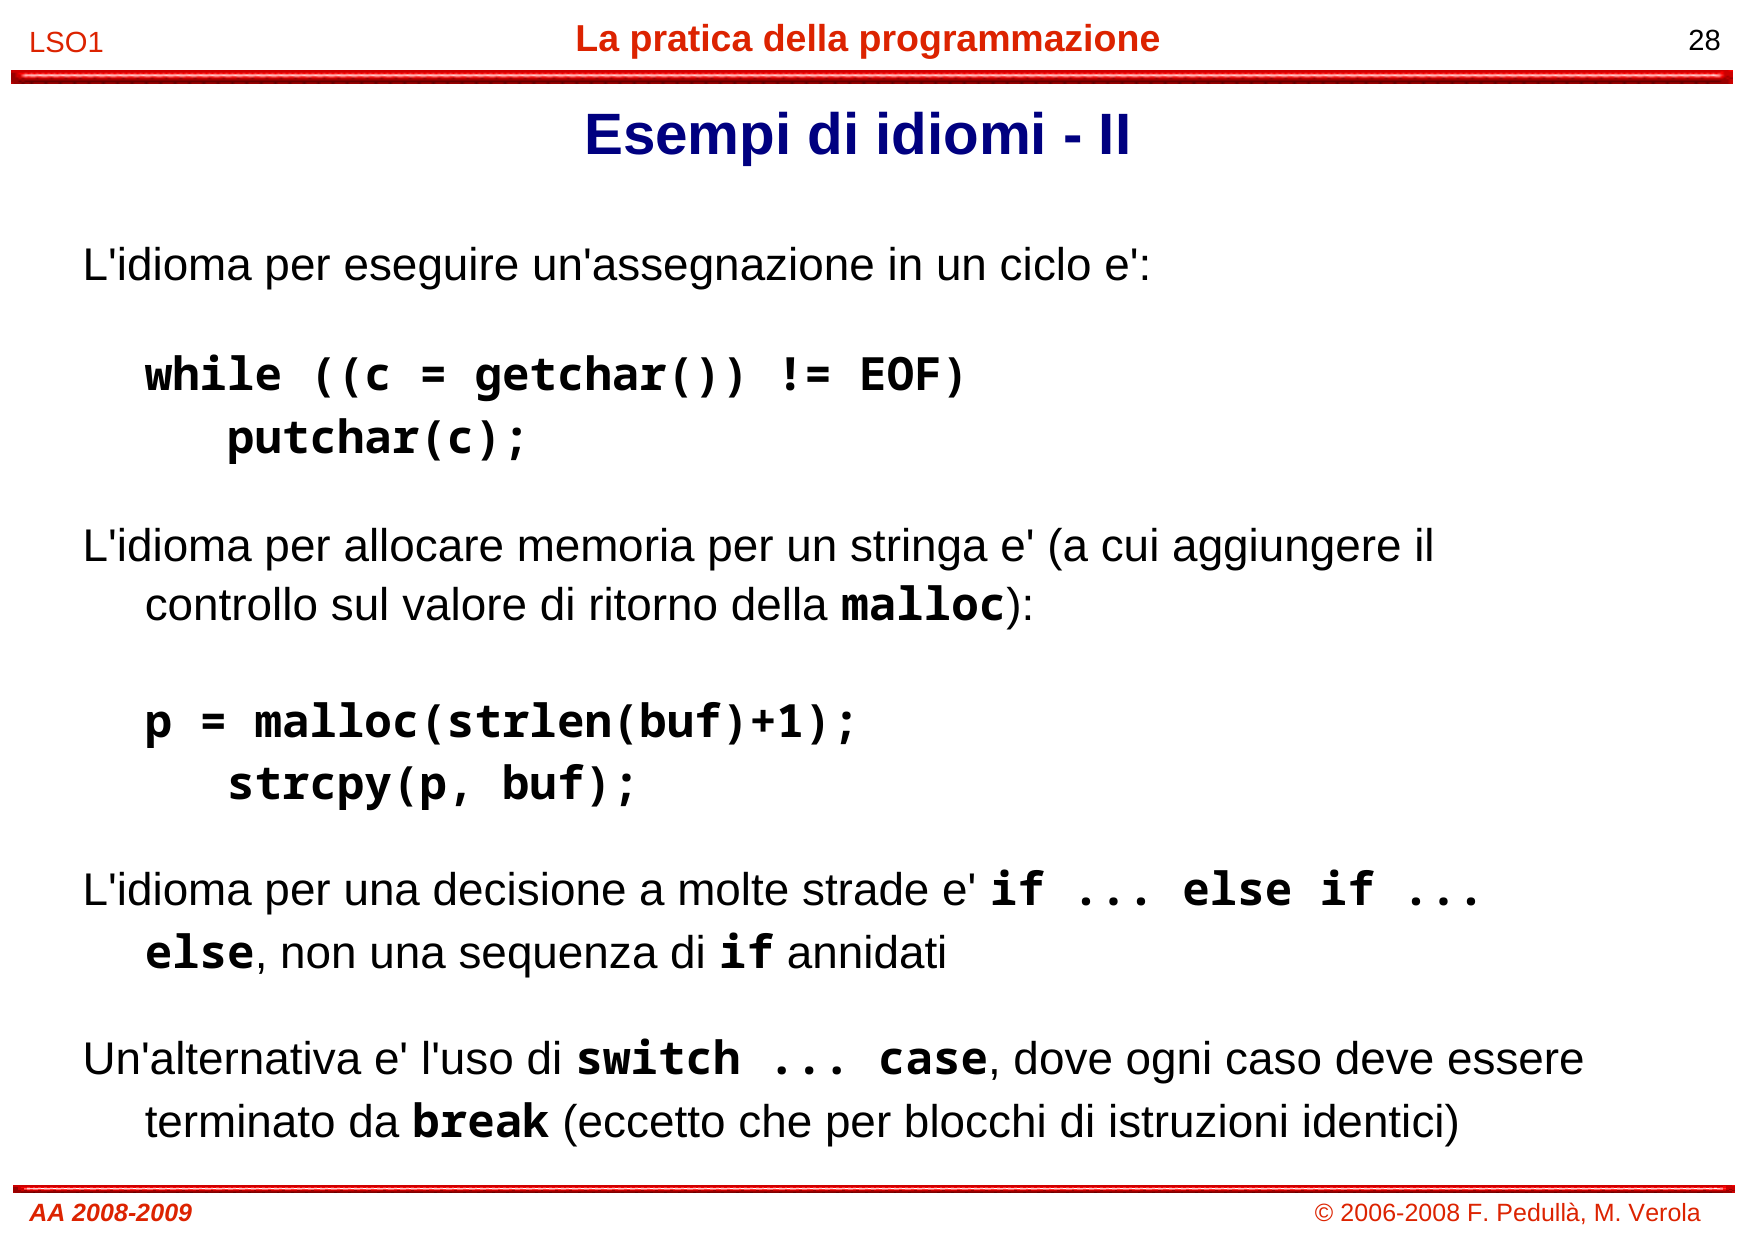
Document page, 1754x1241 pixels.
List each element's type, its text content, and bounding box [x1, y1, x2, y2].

picture [11, 70, 1733, 84]
picture [13, 1185, 1735, 1193]
text_box Esempi di idiomi - II [386, 98, 1330, 187]
list L'idioma per eseguire un'assegnazione in un ciclo e': while ((c = getchar()) != EOF) putchar(c); L'idioma per allocare memoria per un stringa e' (a cui aggiungere il controllo sul valore di ritorno della malloc): p = malloc(strlen(buf)+1); strcpy(p, buf); L'idioma per una decisione a molte strade e' if ... else if ... else, non una sequenza di if annidati Un'alternativa e' l'uso di switch ... case, dove ogni caso deve essere terminato da break (eccetto che per blocchi di istruzioni identici) [82, 238, 1605, 1129]
